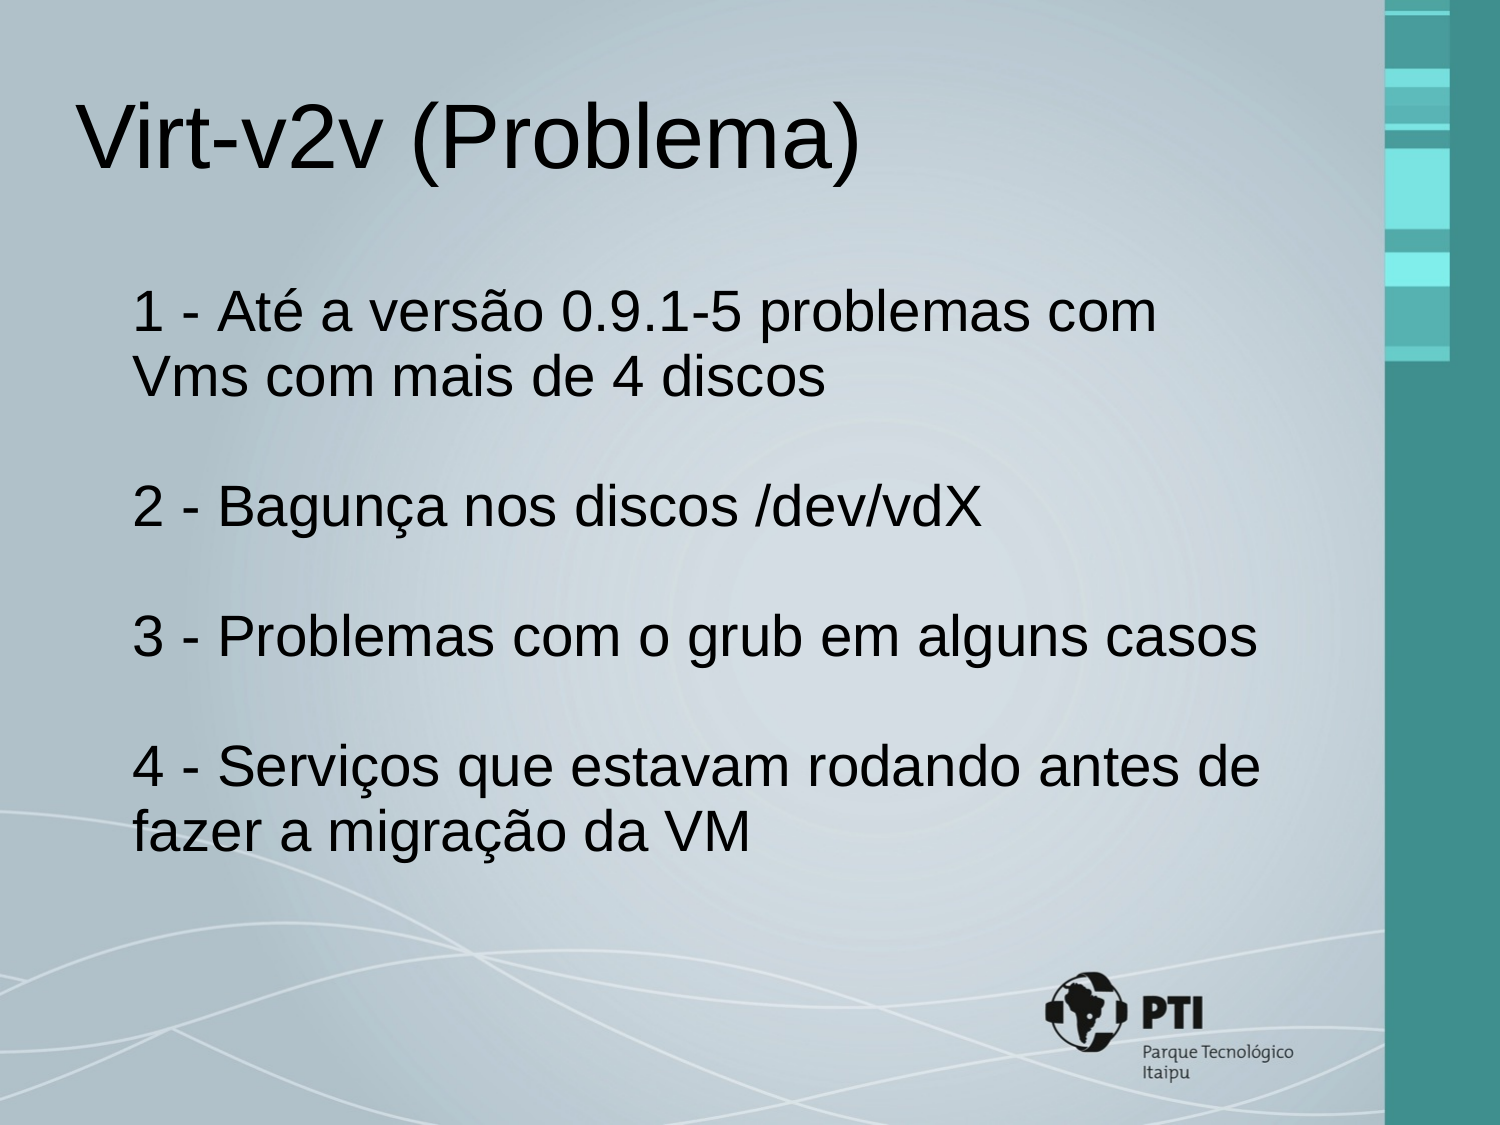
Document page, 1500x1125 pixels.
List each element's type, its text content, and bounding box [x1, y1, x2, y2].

picture [0, 0, 1500, 1125]
title Virt-v2v (Problema) [74, 44, 1425, 232]
text_box 1 - Até a versão 0.9.1-5 problemas com Vms com mais de 4 discos 2 - Bagunça nos discos /dev/vdX 3 - Problemas com o grub em alguns casos 4 - Serviços que estavam rodando antes de fazer a migração da VM [118, 271, 1288, 878]
